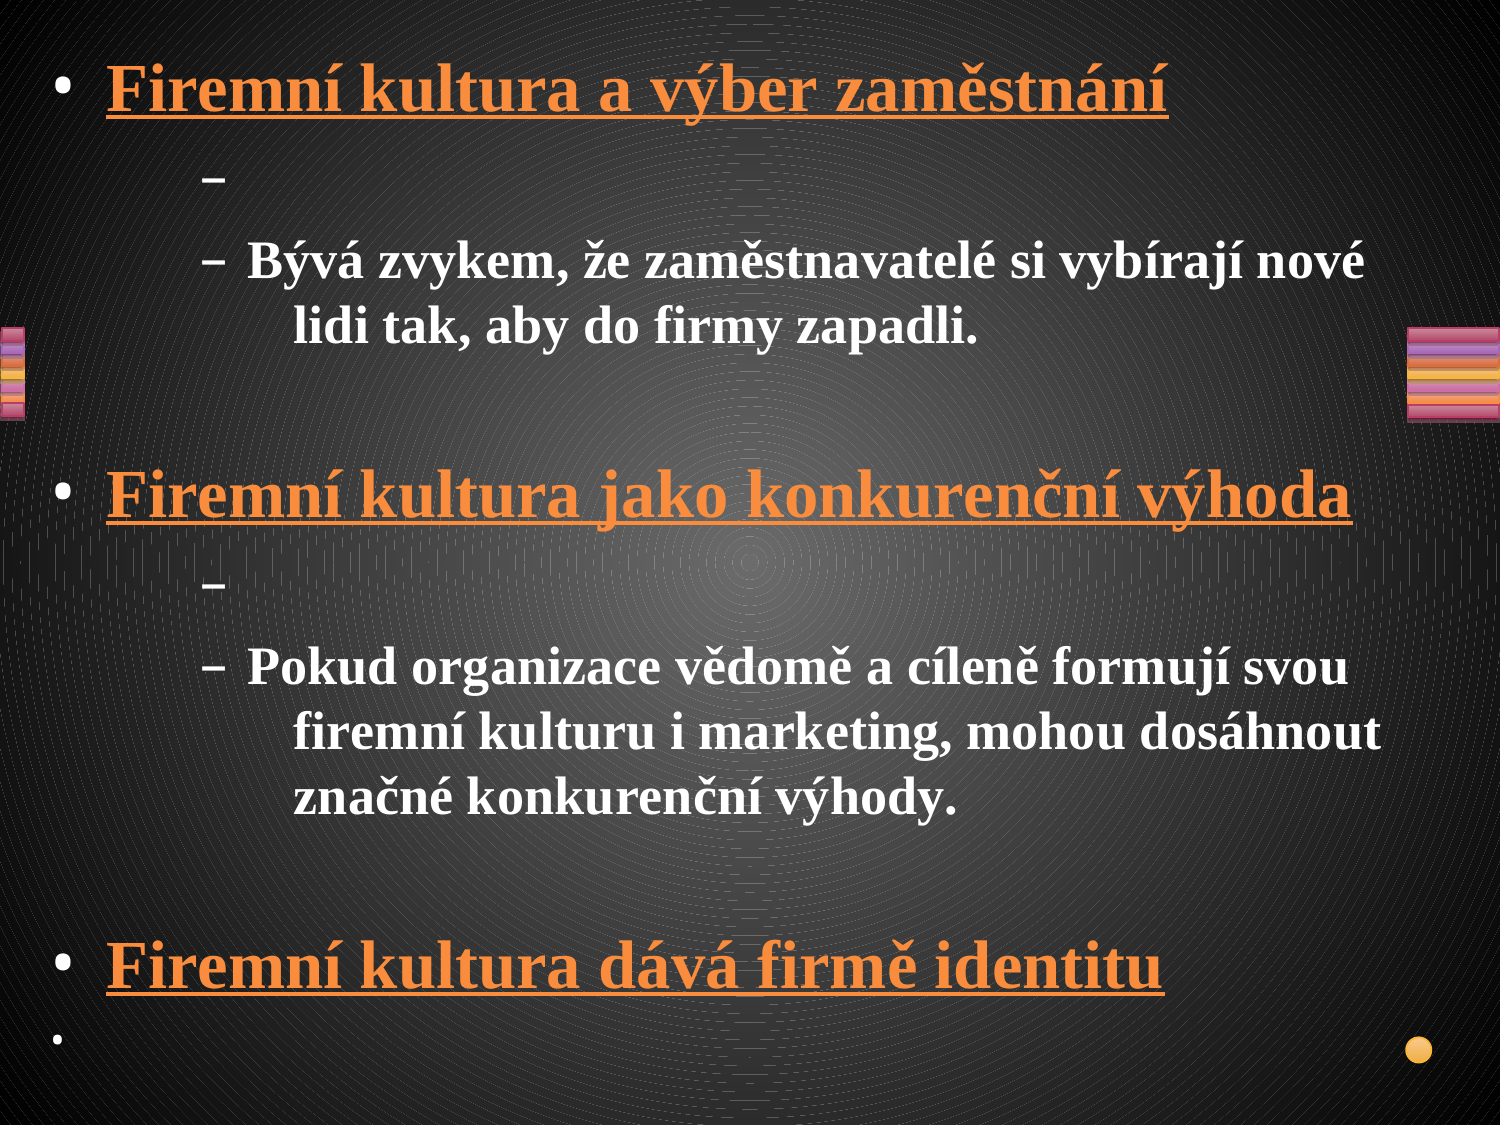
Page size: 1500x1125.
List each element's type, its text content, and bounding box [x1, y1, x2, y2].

list Firemní kultura a výber zaměstnání Bývá zvykem, že zaměstnavatelé si vybírají nové lidi tak, aby do firmy zapadli. Firemní kultura jako konkurenční výhoda Pokud organizace vědomě a cíleně formují svou firemní kulturu i marketing, mohou dosáhnout značné konkurenční výhody. Firemní kultura dává firmě identitu [35, 35, 1454, 1055]
